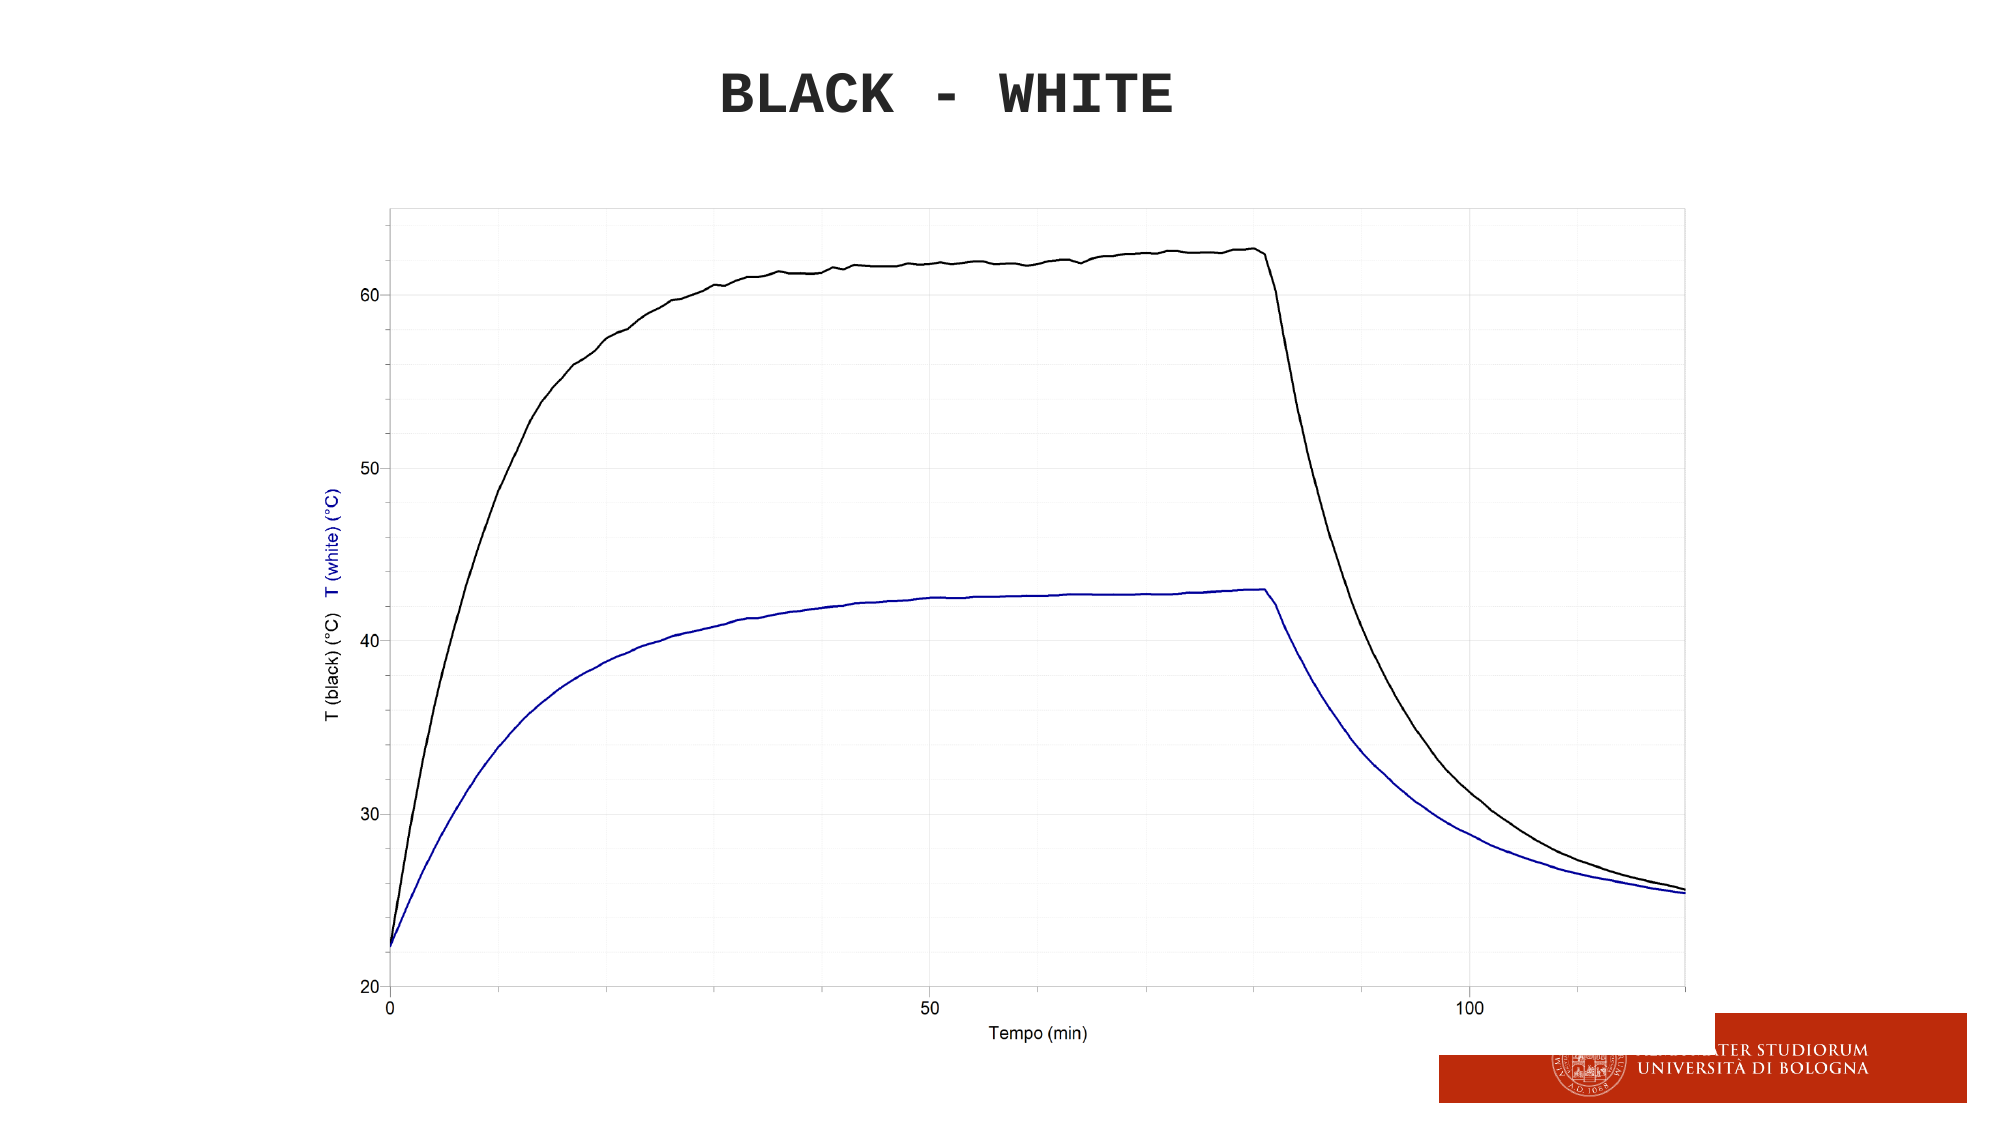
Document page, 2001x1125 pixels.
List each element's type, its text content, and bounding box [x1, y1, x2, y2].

text_box BLACK - WHITE [660, 46, 1235, 134]
picture [308, 187, 1715, 1055]
